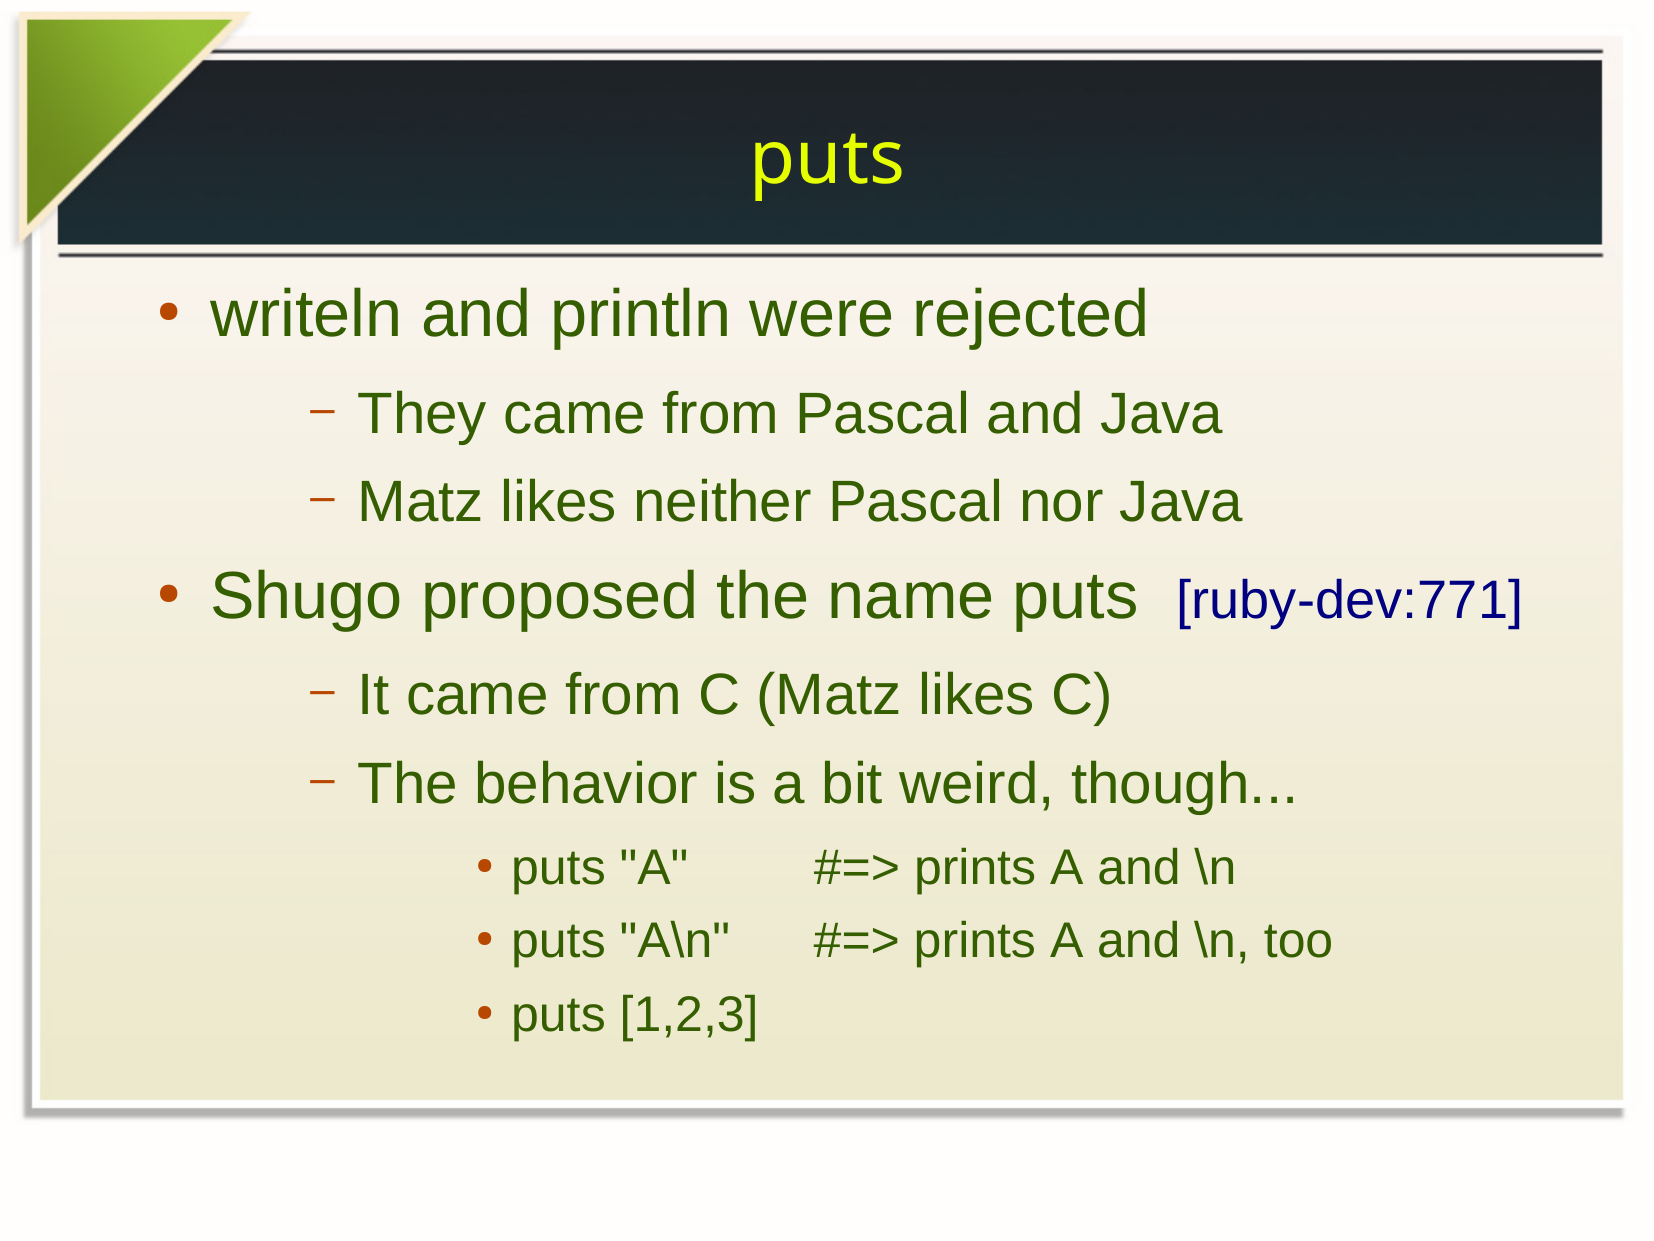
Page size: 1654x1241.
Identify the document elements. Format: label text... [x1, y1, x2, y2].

picture [0, 0, 1654, 1241]
title puts [121, 73, 1534, 237]
list writeln and println were rejected They came from Pascal and Java Matz likes neither Pascal nor Java Shugo proposed the name puts [ruby-dev:771] It came from C (Matz likes C) The behavior is a bit weird, though... puts "A" #=> prints A and \n puts "A\n" #=> prints A and \n, too puts [1,2,3] [121, 276, 1534, 1087]
